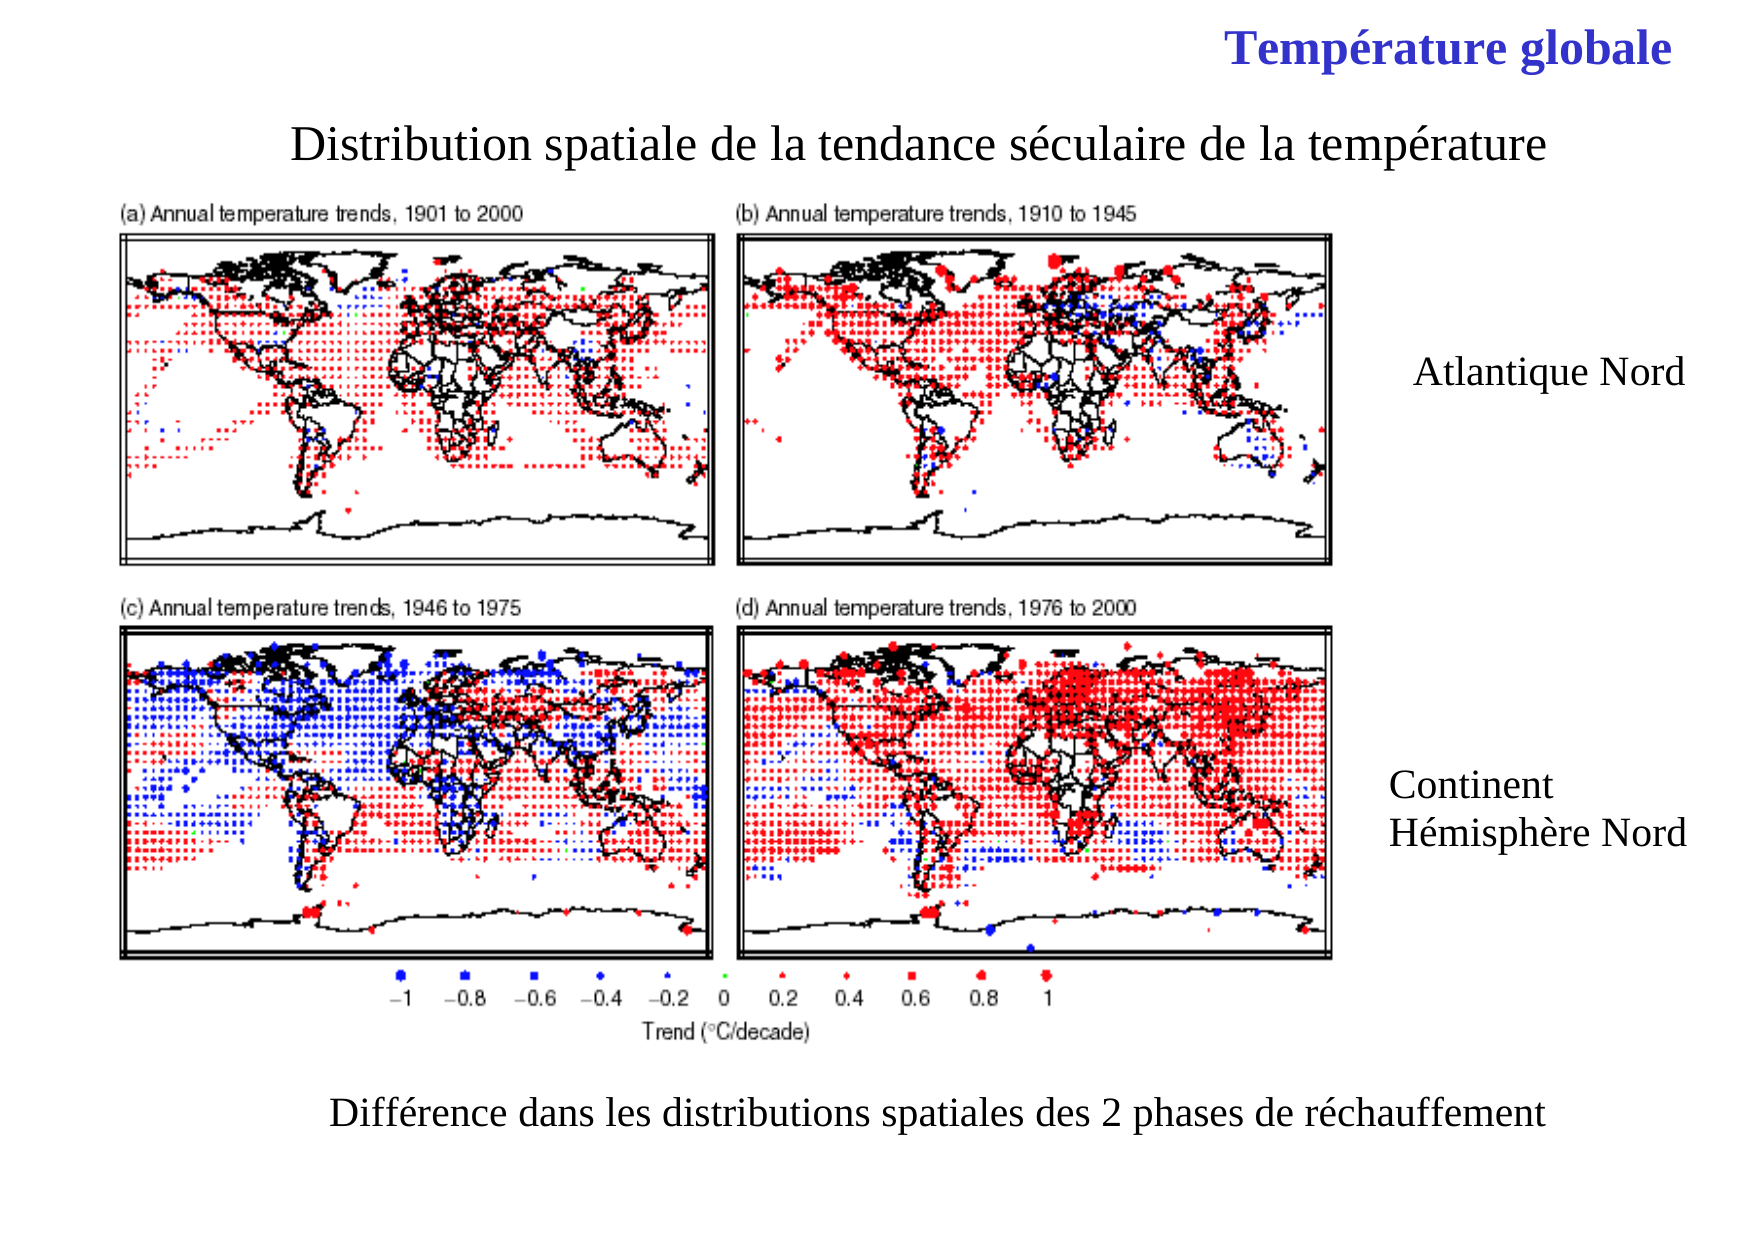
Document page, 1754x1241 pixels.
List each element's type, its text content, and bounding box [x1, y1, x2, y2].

picture [94, 192, 1349, 1048]
text_box Continent Hémisphère Nord [1374, 754, 1703, 864]
text_box Différence dans les distributions spatiales des 2 phases de réchauffement [314, 1083, 1563, 1144]
text_box Distribution spatiale de la tendance séculaire de la température [275, 110, 1564, 180]
text_box Température globale [1209, 13, 1689, 83]
text_box Atlantique Nord [1398, 341, 1701, 402]
